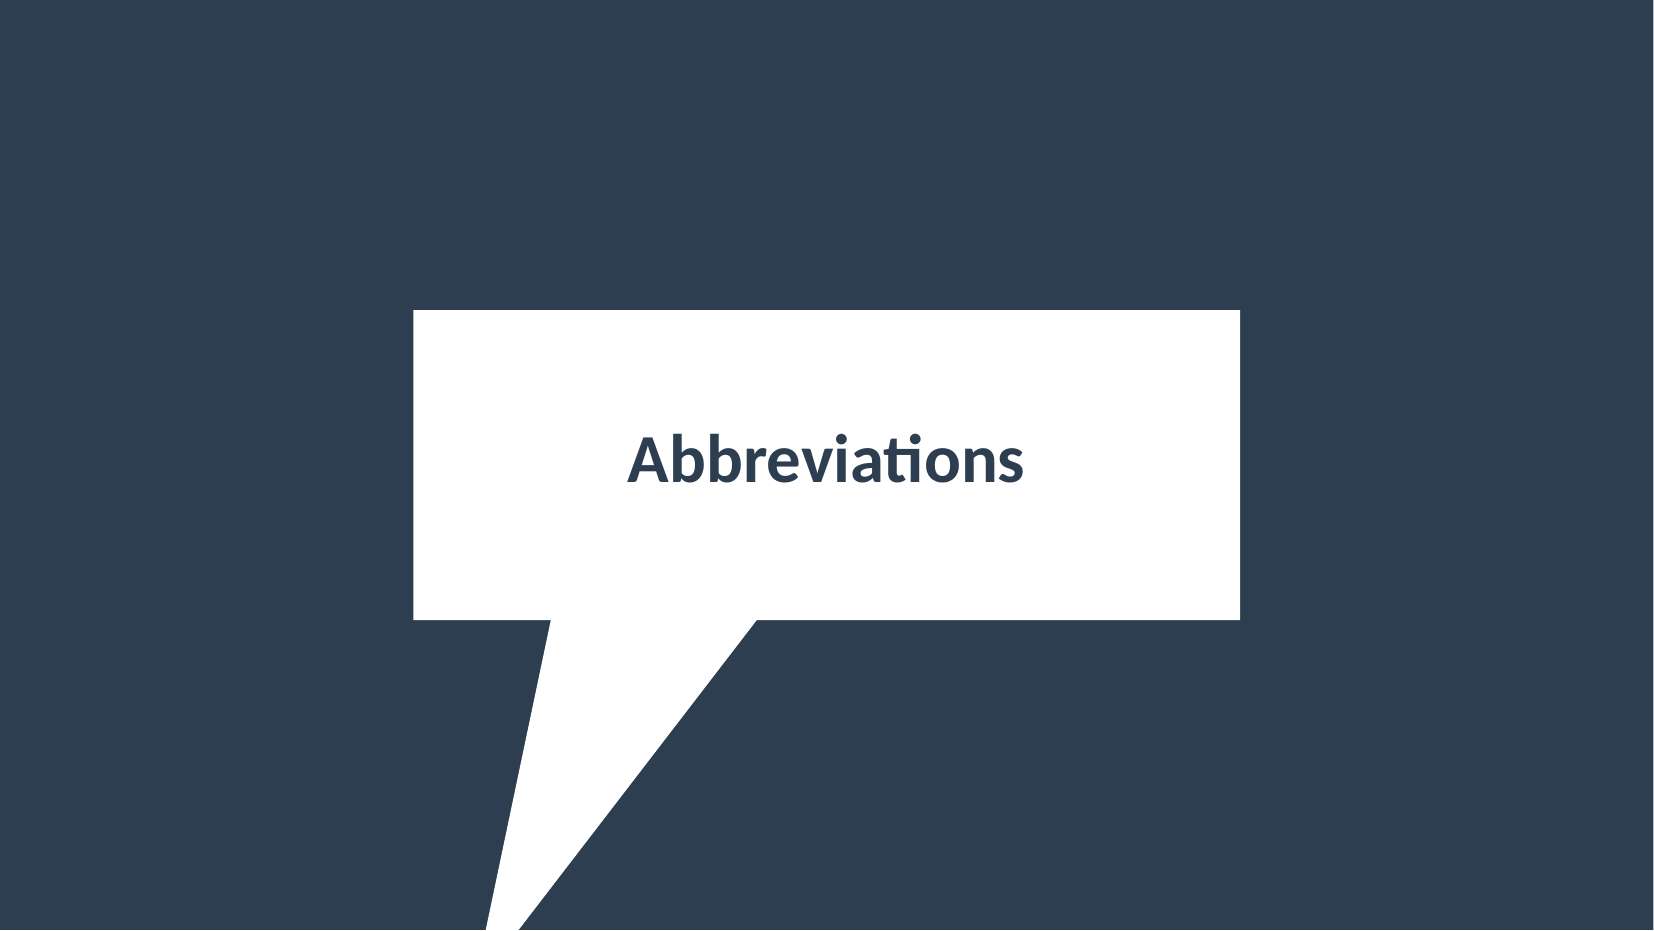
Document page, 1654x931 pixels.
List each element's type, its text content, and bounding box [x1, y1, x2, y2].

title Abbreviations [442, 332, 1211, 598]
